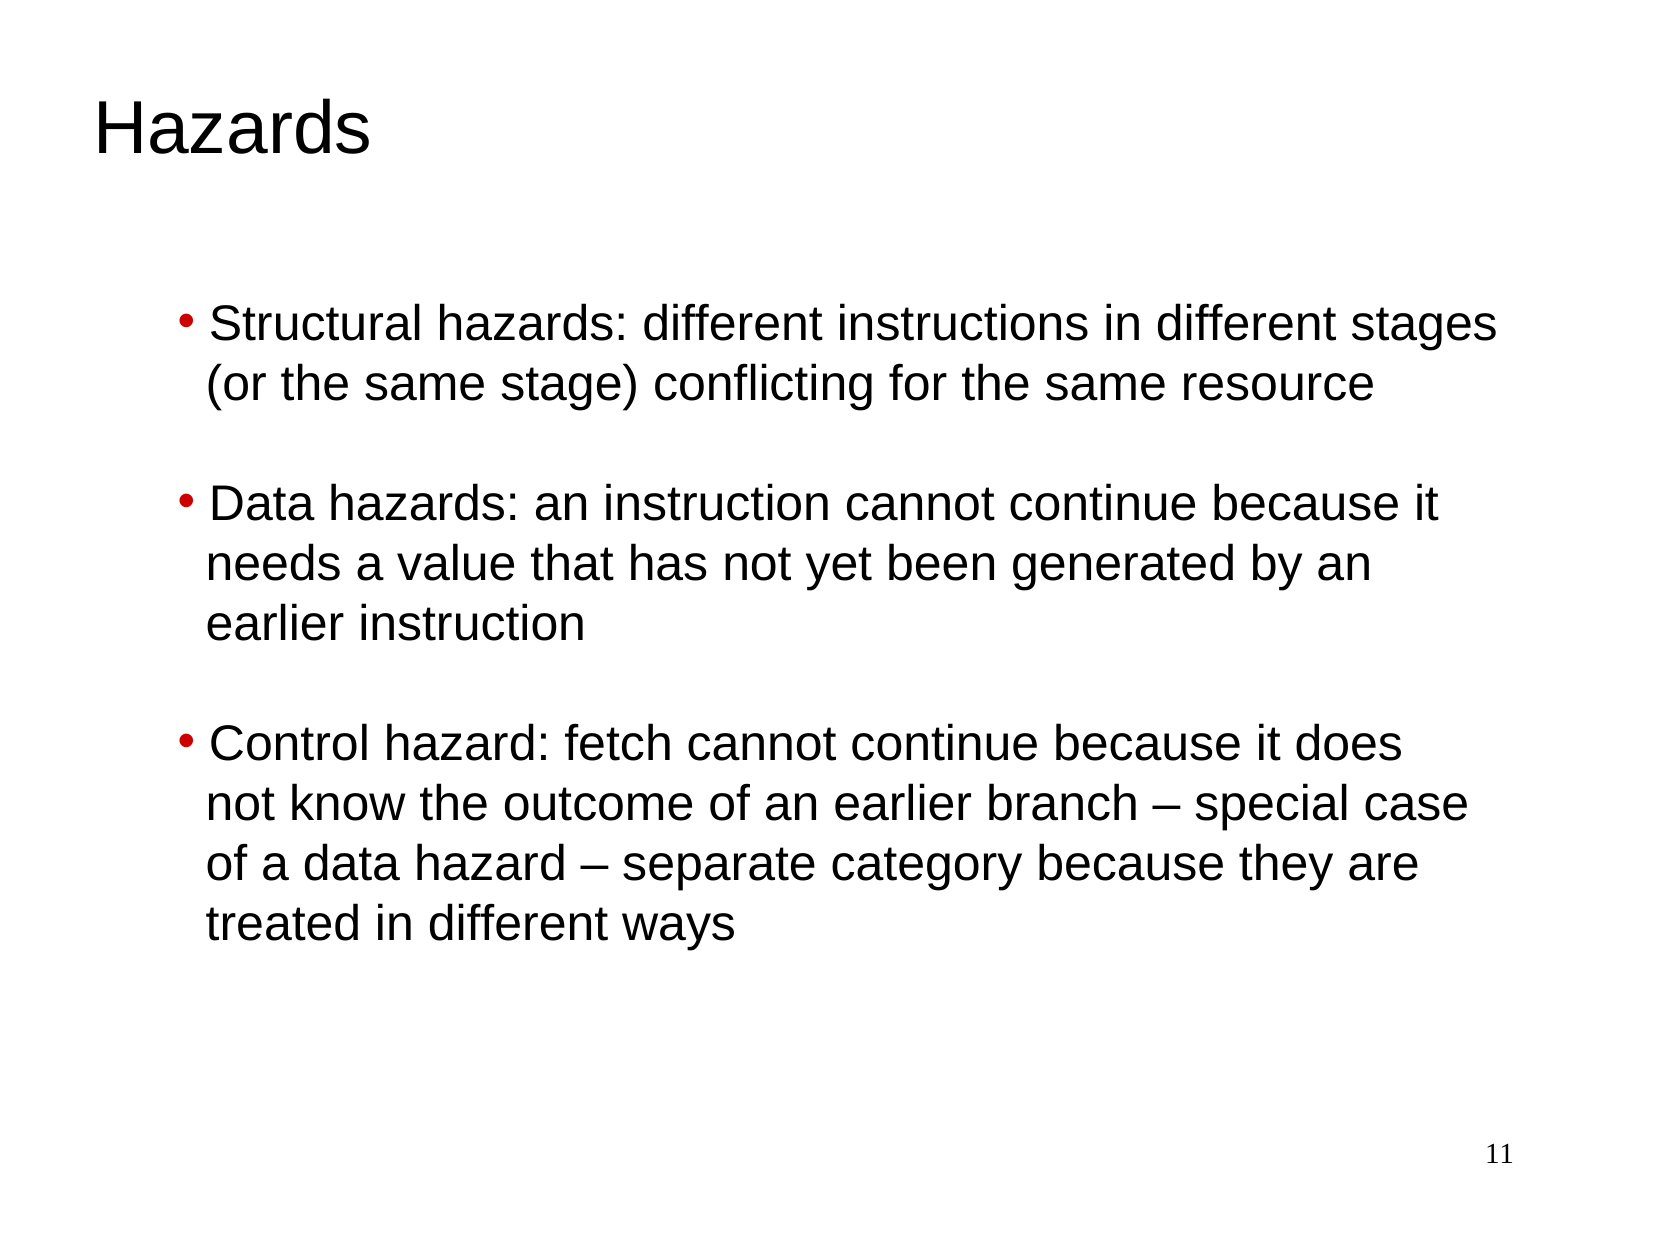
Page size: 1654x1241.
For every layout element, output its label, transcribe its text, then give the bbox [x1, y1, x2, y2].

text_box <number> [1185, 1129, 1530, 1213]
text_box Hazards [78, 71, 388, 177]
text_box Structural hazards: different instructions in different stages (or the same stage) conflicting for the same resource Data hazards: an instruction cannot continue because it needs a value that has not yet been generated by an earlier instruction Control hazard: fetch cannot continue because it does not know the outcome of an earlier branch – special case of a data hazard – separate category because they are treated in different ways [162, 282, 1514, 959]
